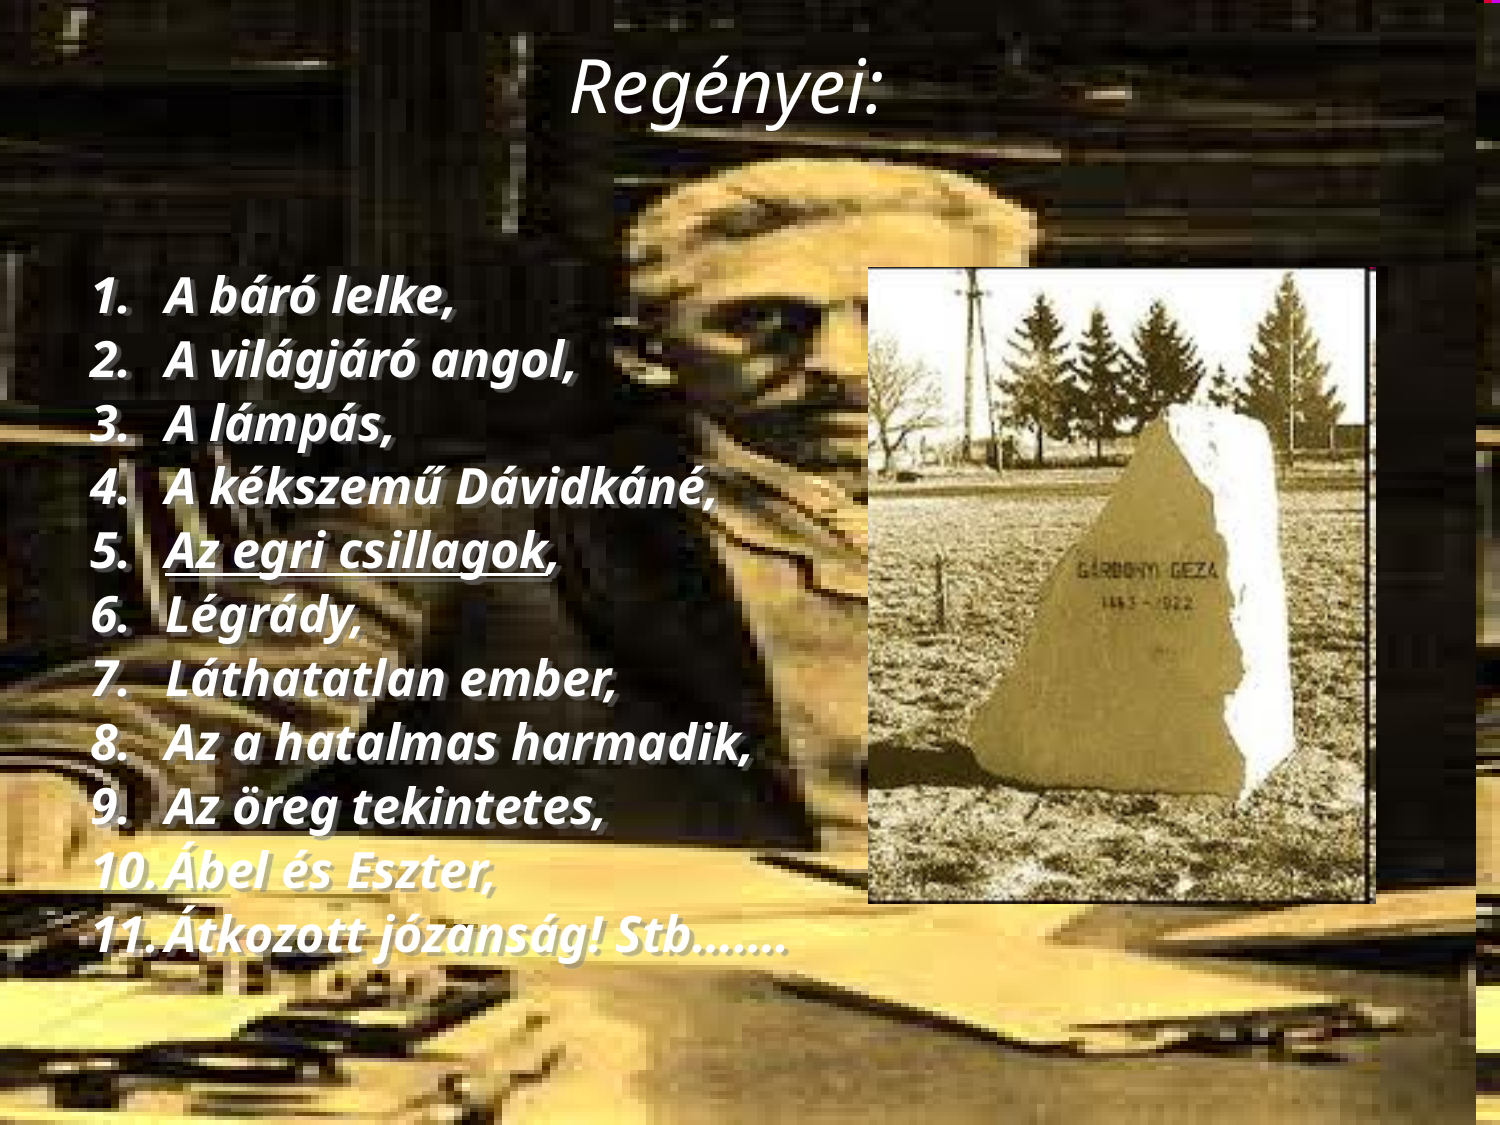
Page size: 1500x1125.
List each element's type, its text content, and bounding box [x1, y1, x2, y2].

list A báró lelke, A világjáró angol, A lámpás, A kékszemű Dávidkáné, Az egri csillagok, Légrády, Láthatatlan ember, Az a hatalmas harmadik, Az öreg tekintetes, Ábel és Eszter, Átkozott józanság! Stb……. [75, 262, 1425, 1005]
picture [0, 0, 1500, 1125]
text_box Regényei: [525, 30, 929, 244]
